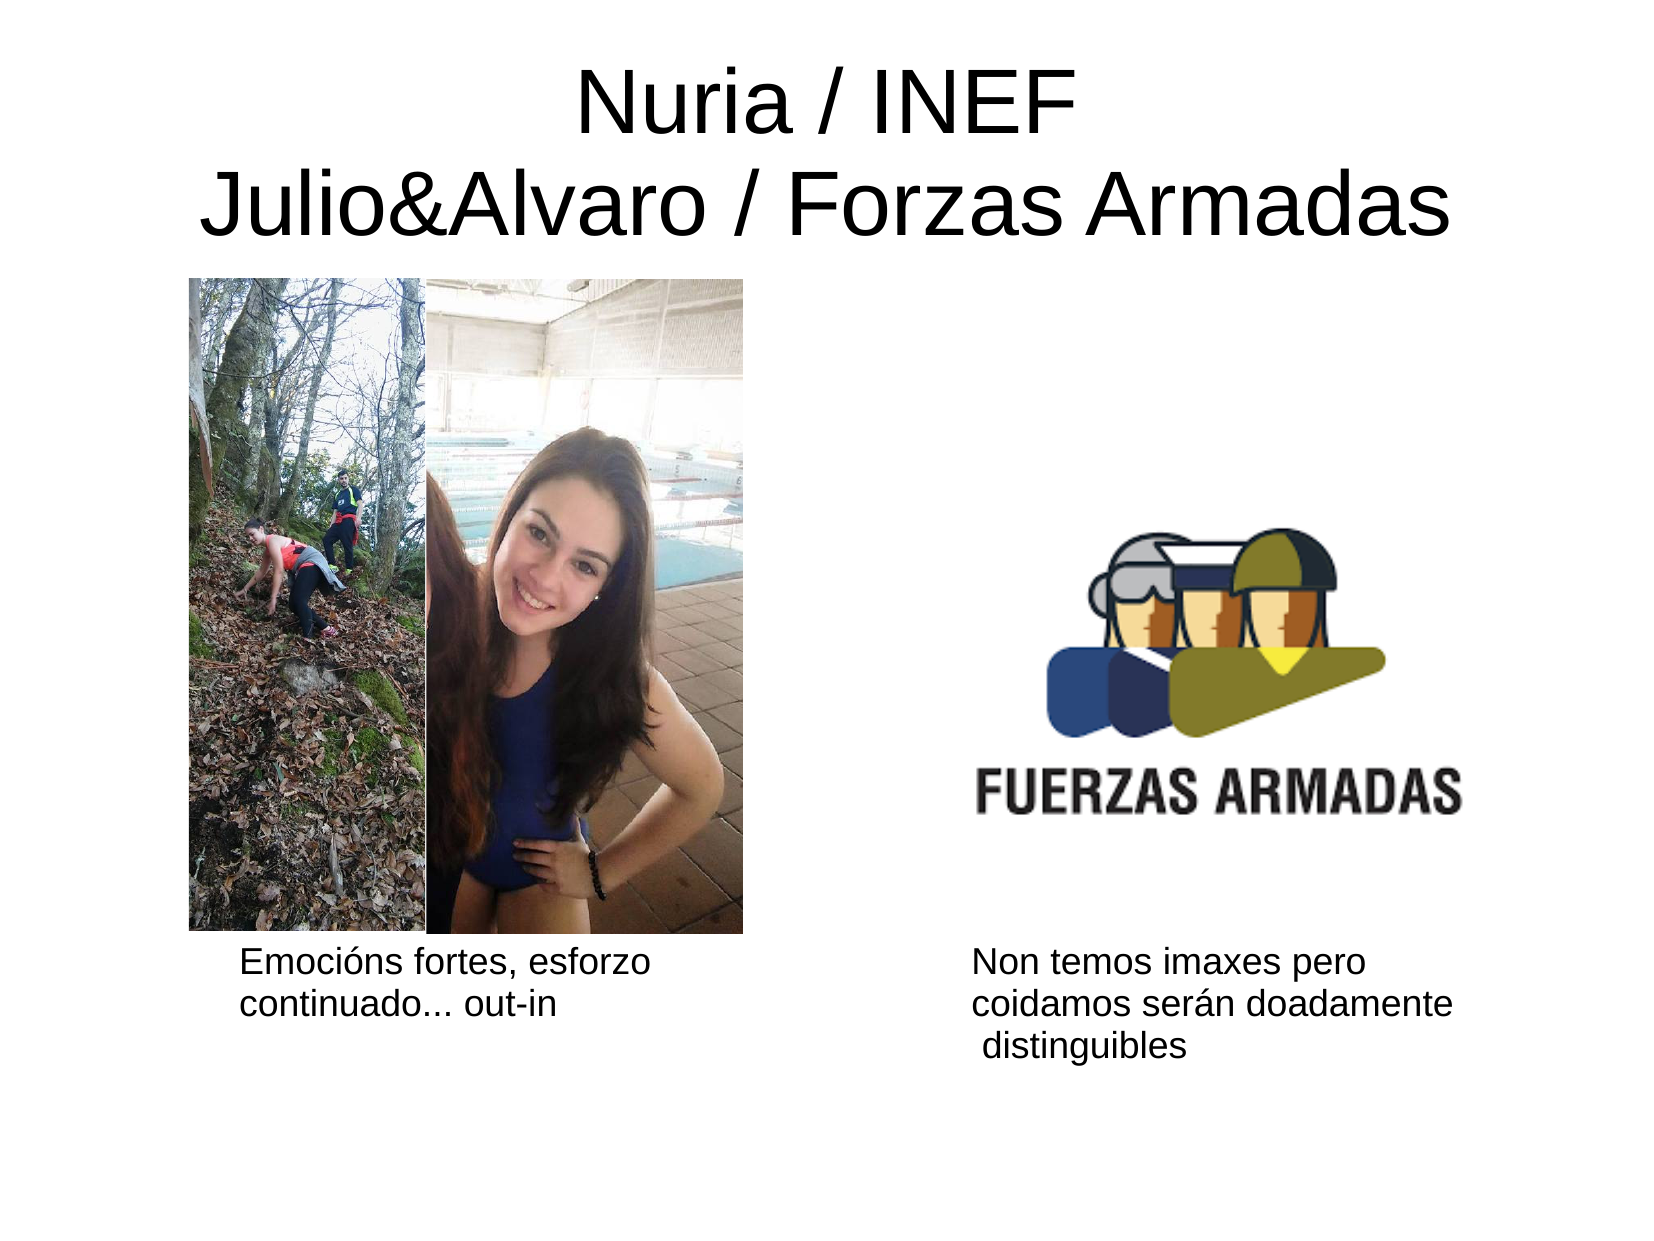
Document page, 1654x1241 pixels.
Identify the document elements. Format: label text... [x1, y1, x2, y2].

text_box Non temos imaxes pero coidamos serán doadamente distinguibles [956, 933, 1477, 1074]
picture [874, 496, 1566, 848]
picture [188, 278, 743, 934]
title Nuria / INEF Julio&Alvaro / Forzas Armadas [82, 49, 1571, 257]
text_box Emocións fortes, esforzo continuado... out-in [224, 933, 745, 1032]
